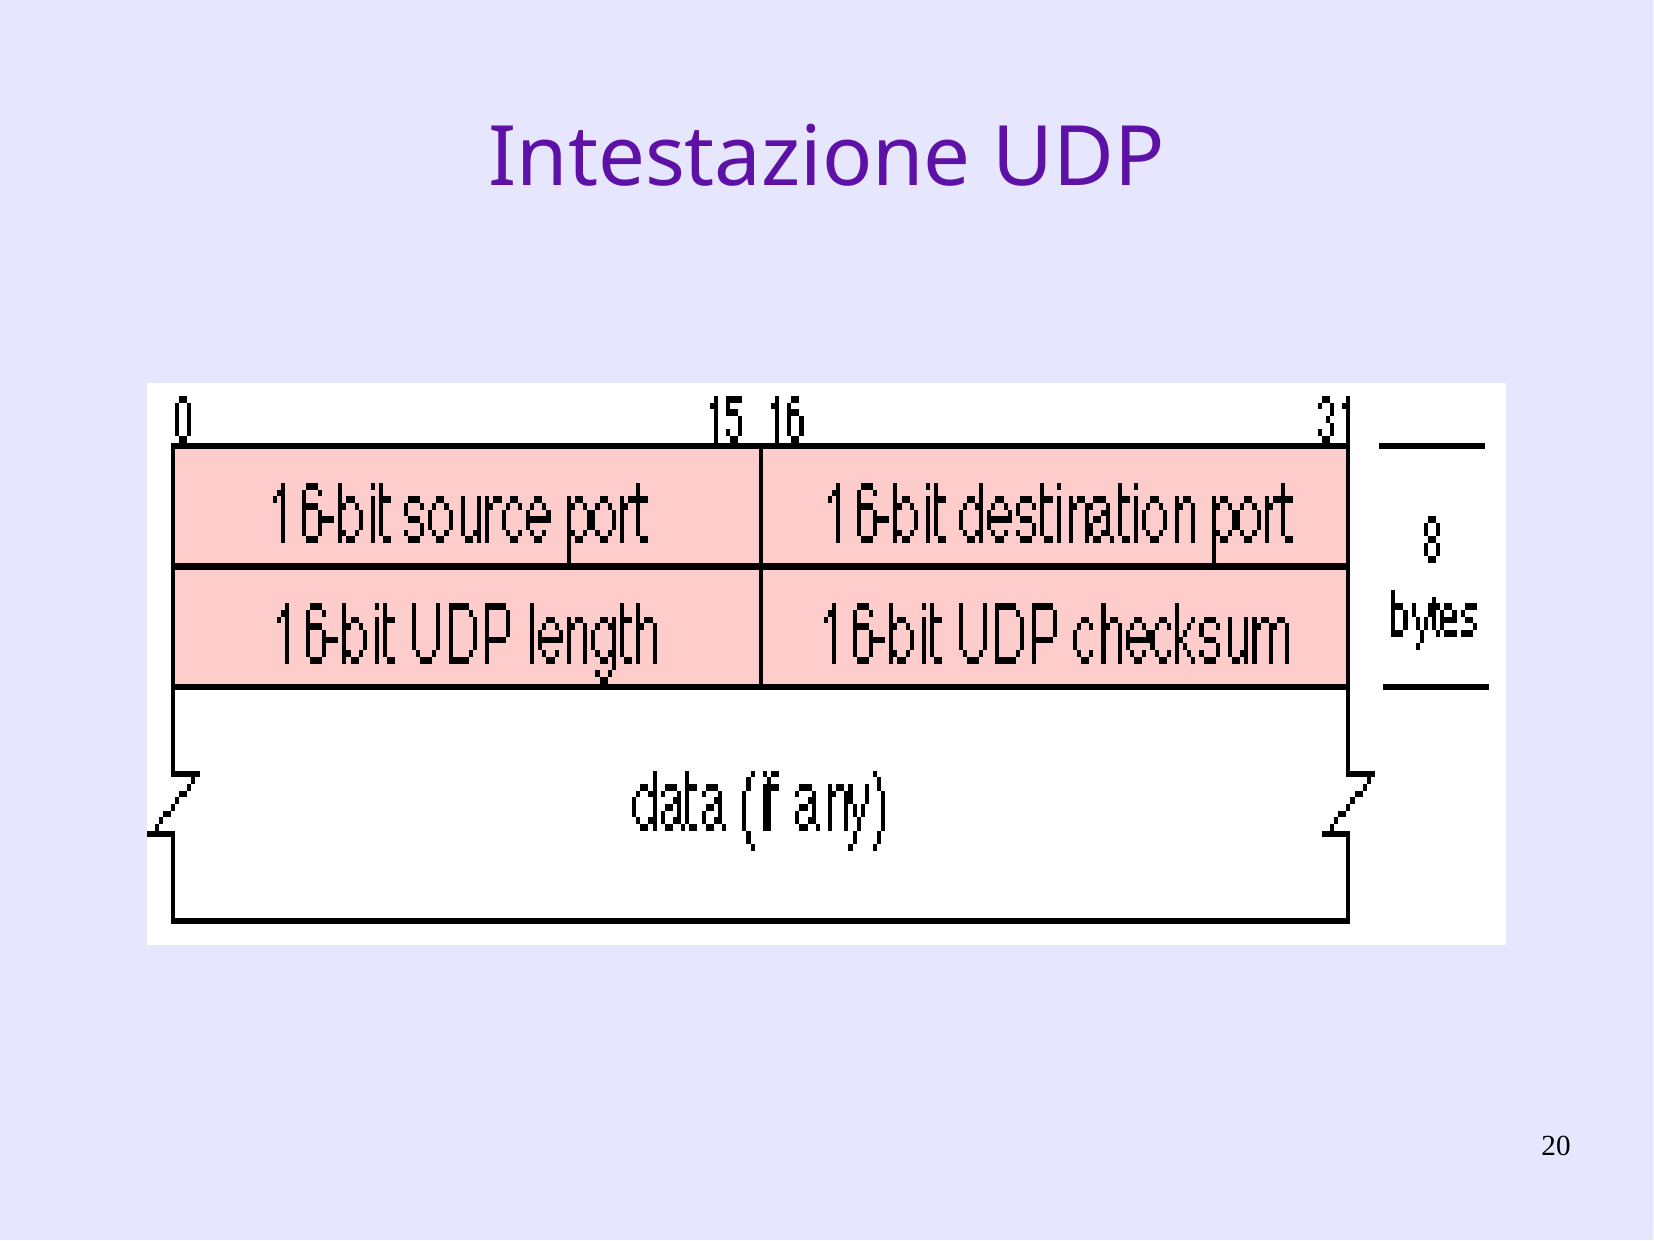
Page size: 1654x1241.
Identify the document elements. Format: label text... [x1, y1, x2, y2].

picture [147, 383, 1506, 945]
title Intestazione UDP [82, 49, 1571, 257]
